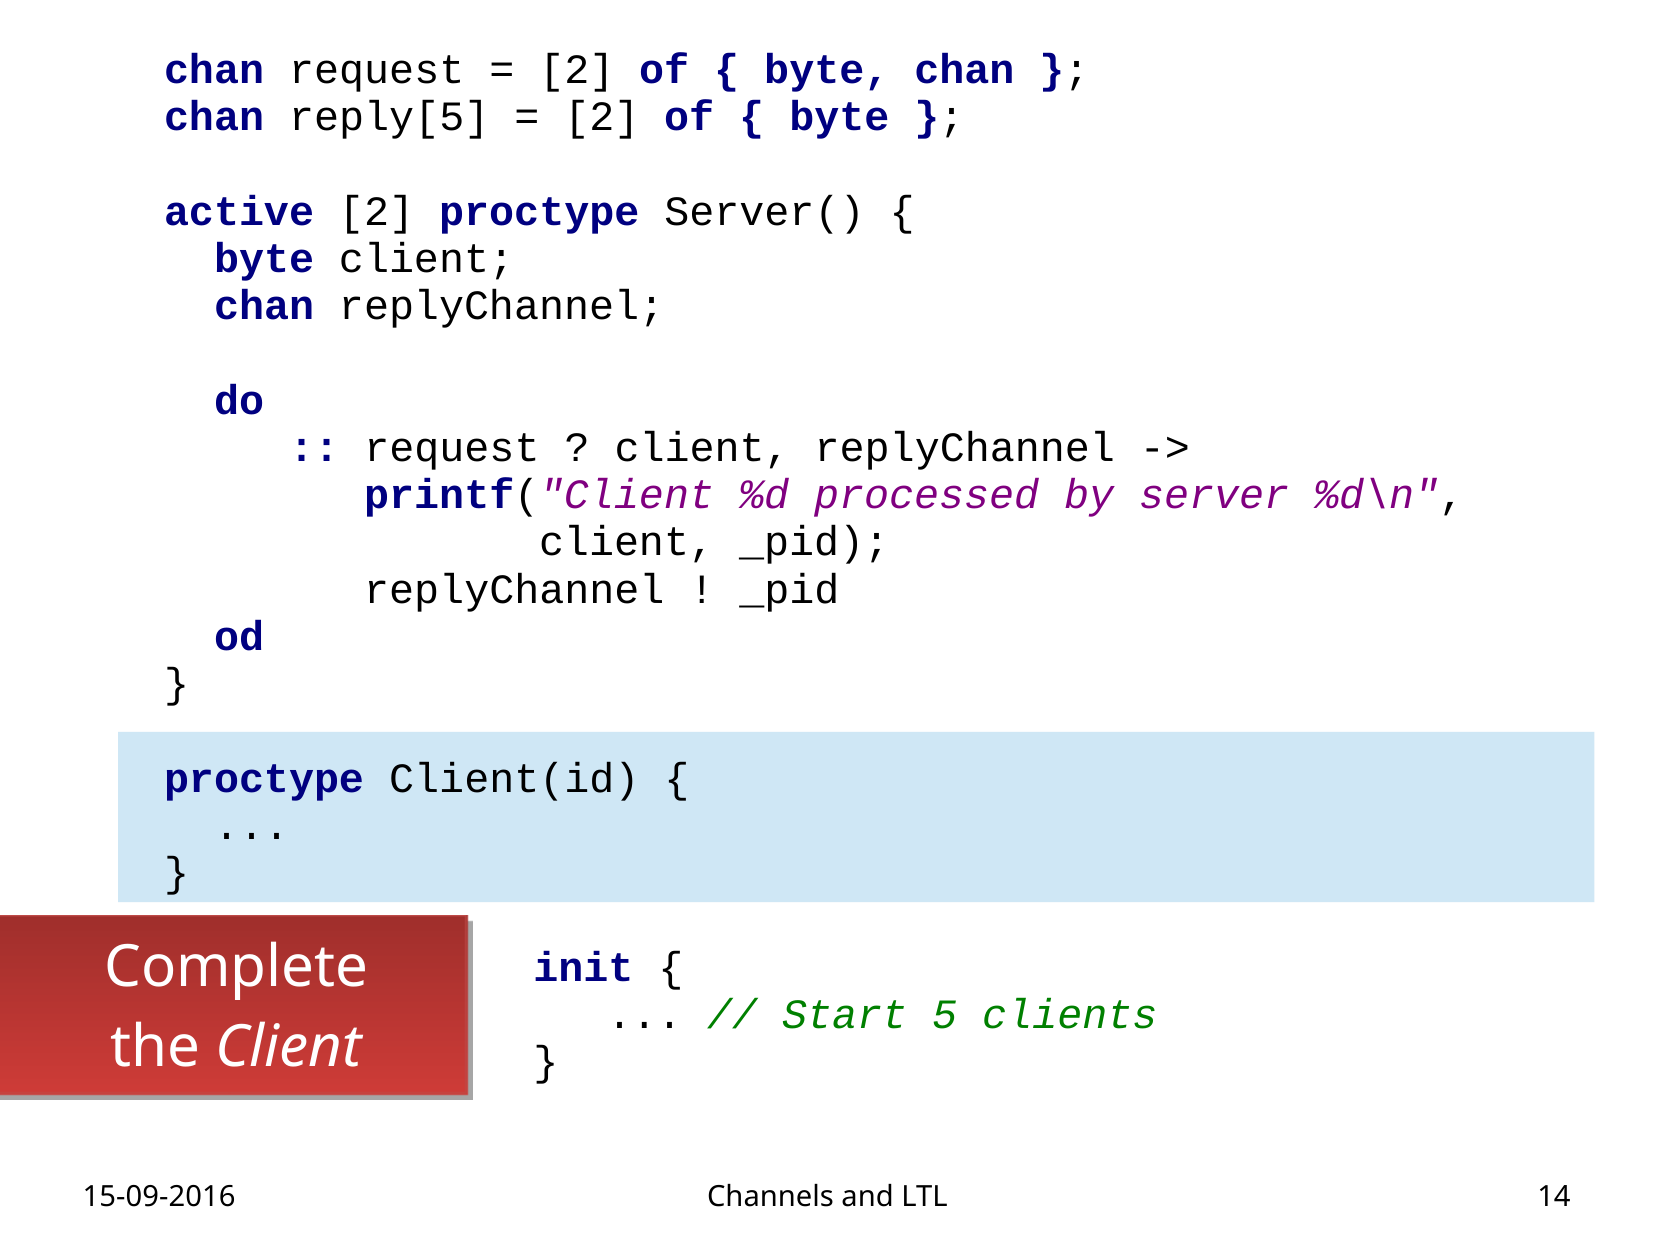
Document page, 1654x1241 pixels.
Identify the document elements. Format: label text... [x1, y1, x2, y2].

text_box chan request = [2] of { byte, chan }; chan reply[5] = [2] of { byte }; active [2] proctype Server() { byte client; chan replyChannel; do :: request ? client, replyChannel -> printf("Client %d processed by server %d\n", client, _pid); replyChannel ! _pid od } proctype Client(id) { ... } init { ... // Start 5 clients } [149, 41, 1505, 1096]
text_box [1505, 731, 1595, 903]
text_box [118, 731, 149, 903]
picture [0, 1093, 473, 1100]
title Complete the Client [0, 915, 149, 1093]
